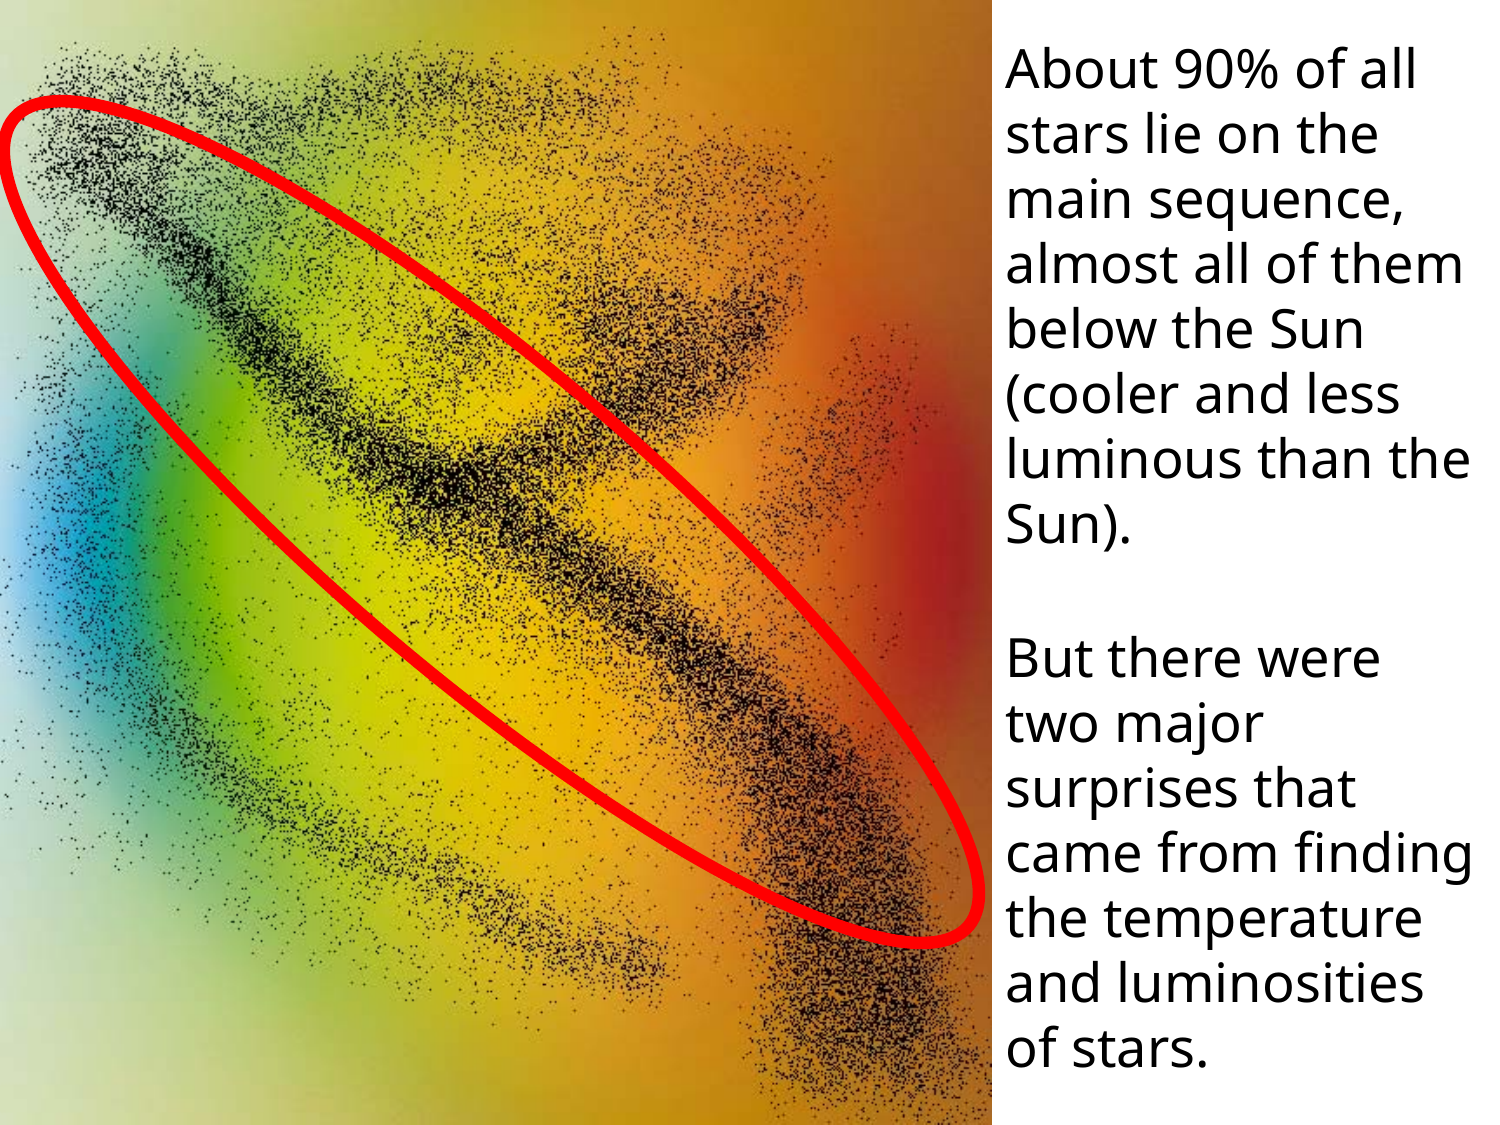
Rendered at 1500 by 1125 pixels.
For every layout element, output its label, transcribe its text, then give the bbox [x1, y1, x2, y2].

picture [0, 0, 992, 1125]
picture [11, 108, 972, 936]
text_box About 90% of all stars lie on the main sequence, almost all of them below the Sun (cooler and less luminous than the Sun). But there were two major surprises that came from finding the temperature and luminosities of stars. [992, 26, 1500, 1087]
